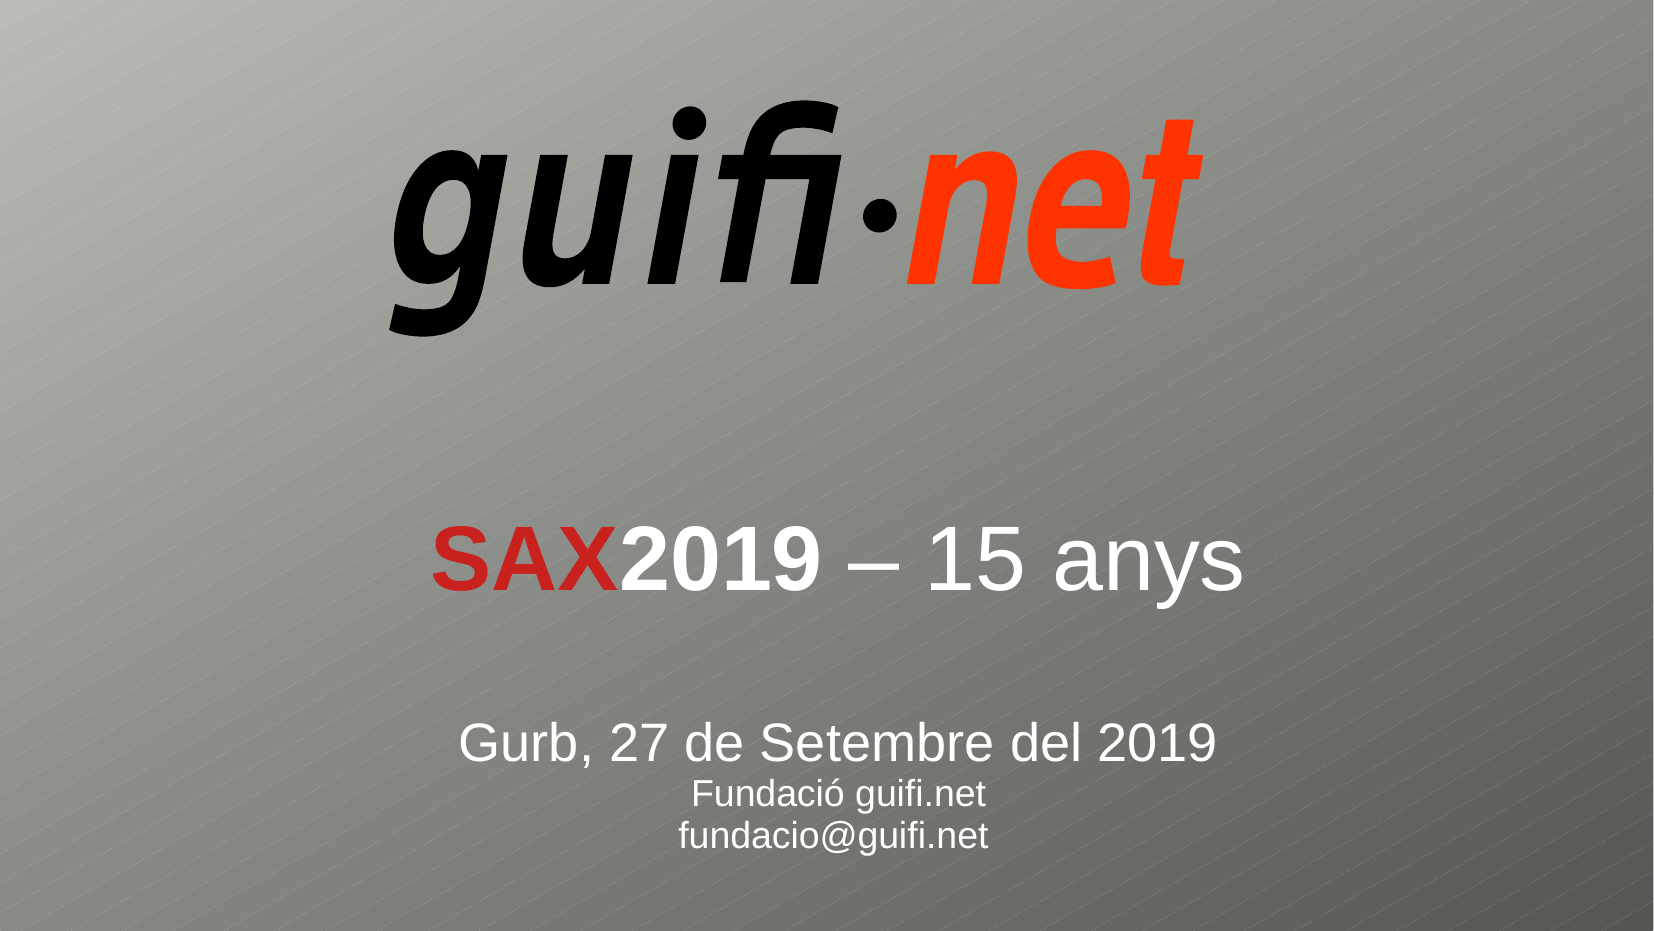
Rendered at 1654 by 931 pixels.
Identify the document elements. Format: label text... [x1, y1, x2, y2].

text_box SAX2019 – 15 anys Gurb, 27 de Setembre del 2019 Fundació guifi.net fundacio@guifi.net [94, 477, 1583, 886]
